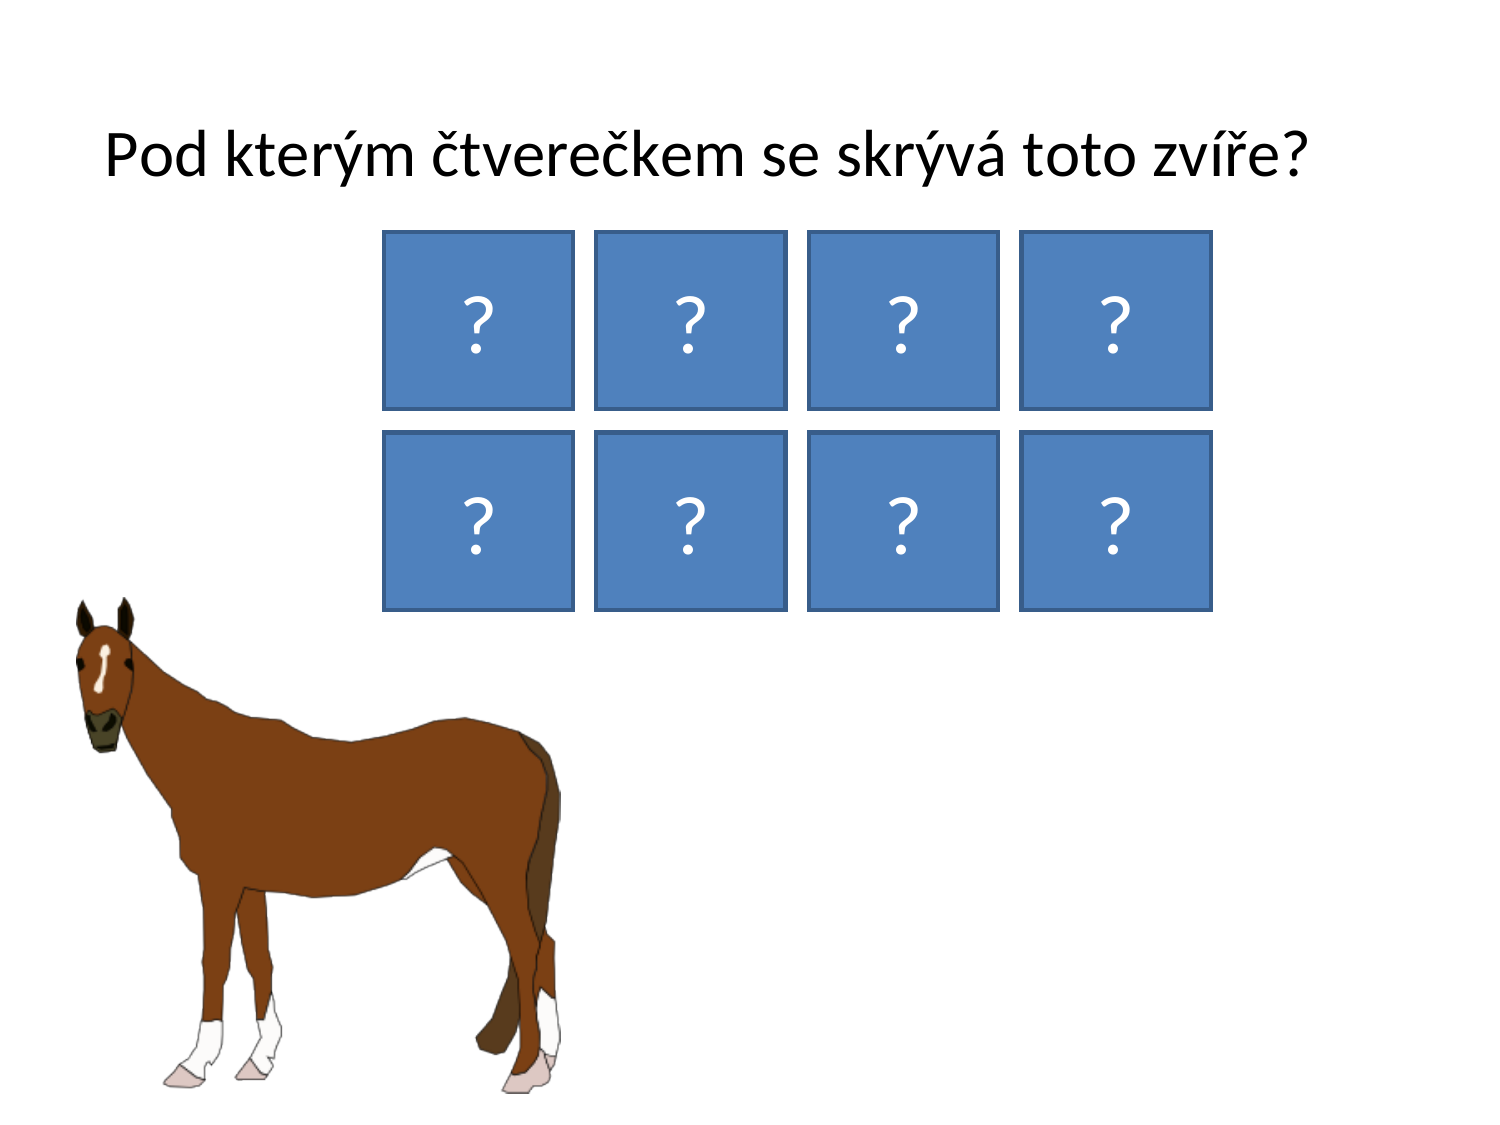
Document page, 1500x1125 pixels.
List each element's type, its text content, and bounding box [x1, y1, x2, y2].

text_box ? [383, 432, 573, 610]
text_box ? [1021, 432, 1211, 610]
text_box ? [1021, 231, 1211, 409]
picture [76, 597, 561, 1094]
text_box ? [383, 231, 573, 409]
text_box ? [809, 231, 999, 409]
text_box ? [596, 231, 786, 409]
text_box Pod kterým čtverečkem se skrývá toto zvíře? [90, 101, 1329, 198]
text_box ? [596, 432, 786, 610]
text_box ? [809, 432, 999, 610]
